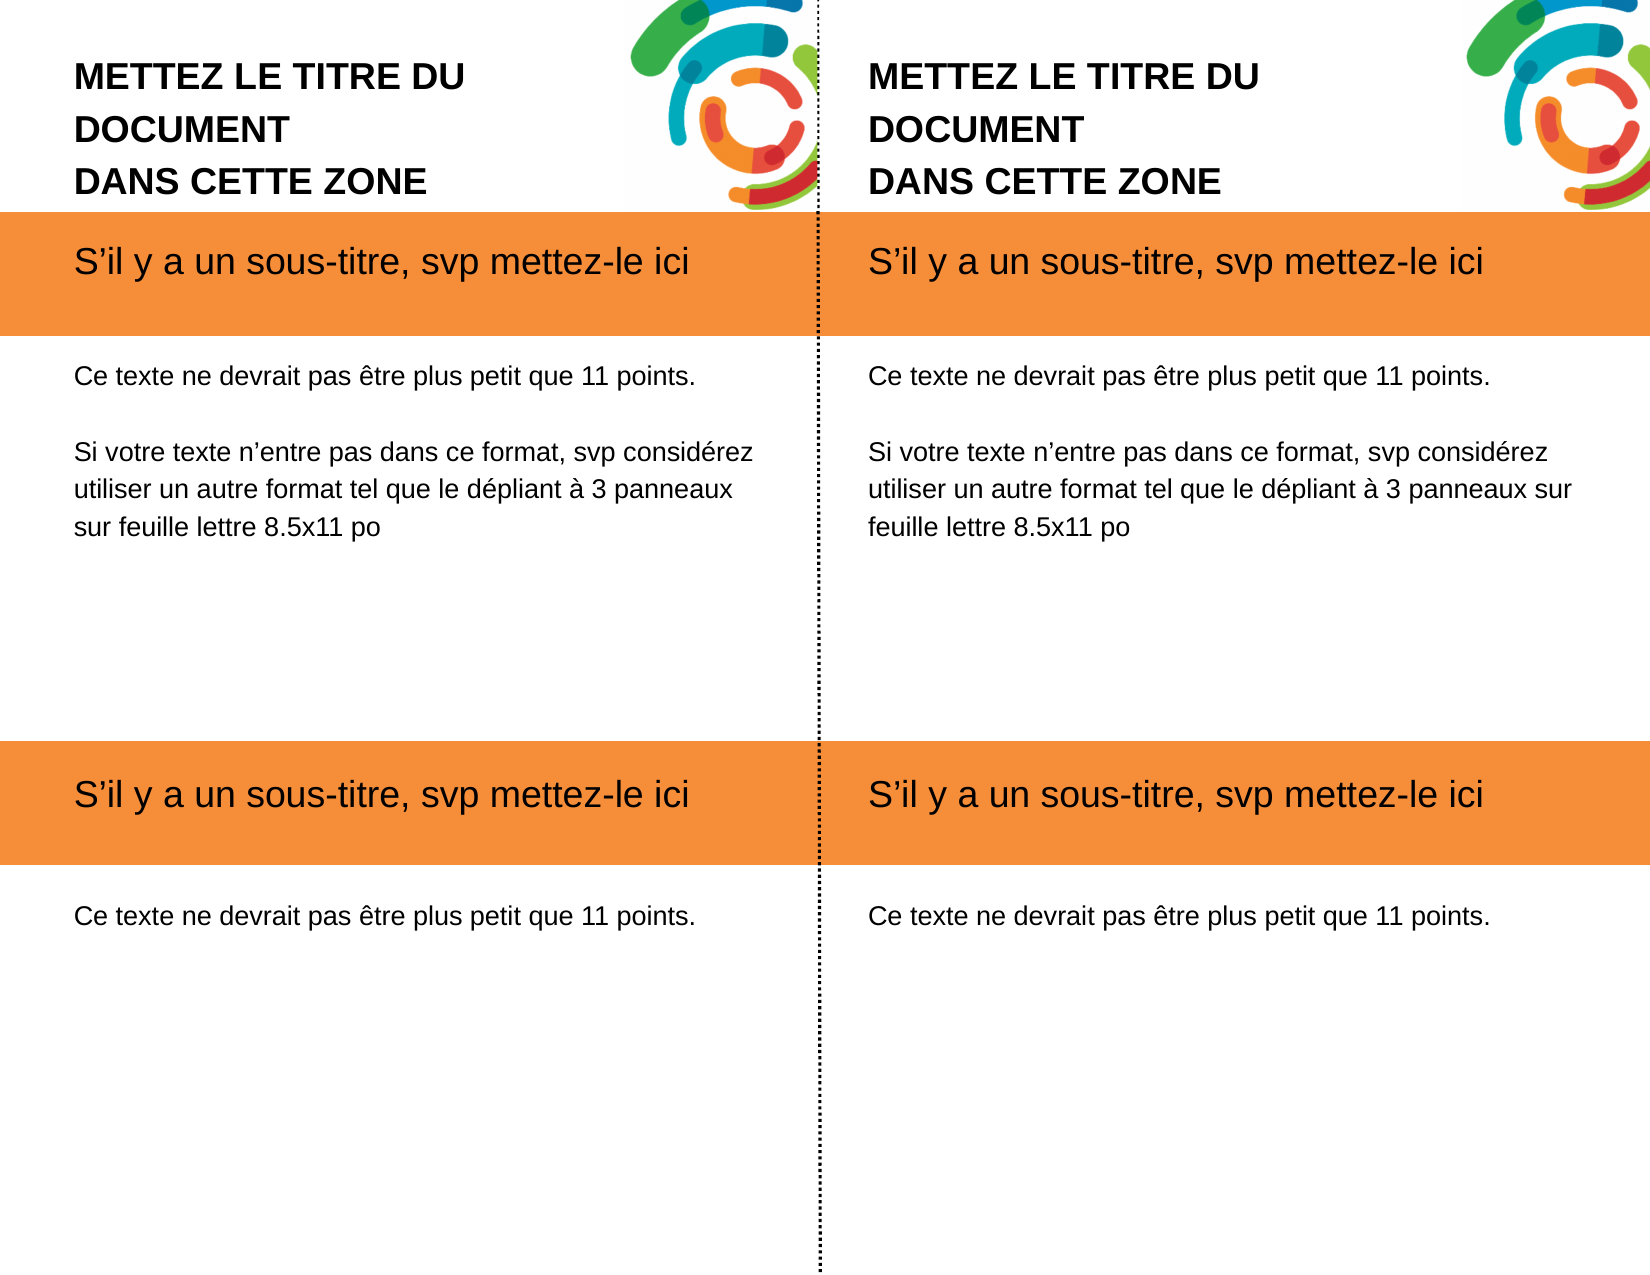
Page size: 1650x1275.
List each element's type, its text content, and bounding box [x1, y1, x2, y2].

text_box Ce texte ne devrait pas être plus petit que 11 points. [868, 893, 1611, 928]
text_box Ce texte ne devrait pas être plus petit que 11 points. Si votre texte n’entre pas dans ce format, svp considérez utiliser un autre format tel que le dépliant à 3 panneaux sur feuille lettre 8.5x11 po [73, 352, 770, 539]
text_box METTEZ LE TITRE DU DOCUMENT DANS CETTE ZONE [73, 44, 623, 198]
text_box Ce texte ne devrait pas être plus petit que 11 points. Si votre texte n’entre pas dans ce format, svp considérez utiliser un autre format tel que le dépliant à 3 panneaux sur feuille lettre 8.5x11 po [868, 352, 1594, 539]
text_box Ce texte ne devrait pas être plus petit que 11 points. [73, 893, 770, 928]
text_box S’il y a un sous-titre, svp mettez-le ici [868, 229, 1594, 352]
text_box S’il y a un sous-titre, svp mettez-le ici [73, 762, 799, 885]
text_box S’il y a un sous-titre, svp mettez-le ici [73, 229, 799, 352]
text_box METTEZ LE TITRE DU DOCUMENT DANS CETTE ZONE [868, 44, 1417, 198]
picture [1461, 0, 1650, 210]
text_box S’il y a un sous-titre, svp mettez-le ici [868, 762, 1594, 885]
text_box [0, 212, 1650, 336]
picture [625, 0, 818, 210]
text_box [0, 741, 1650, 865]
